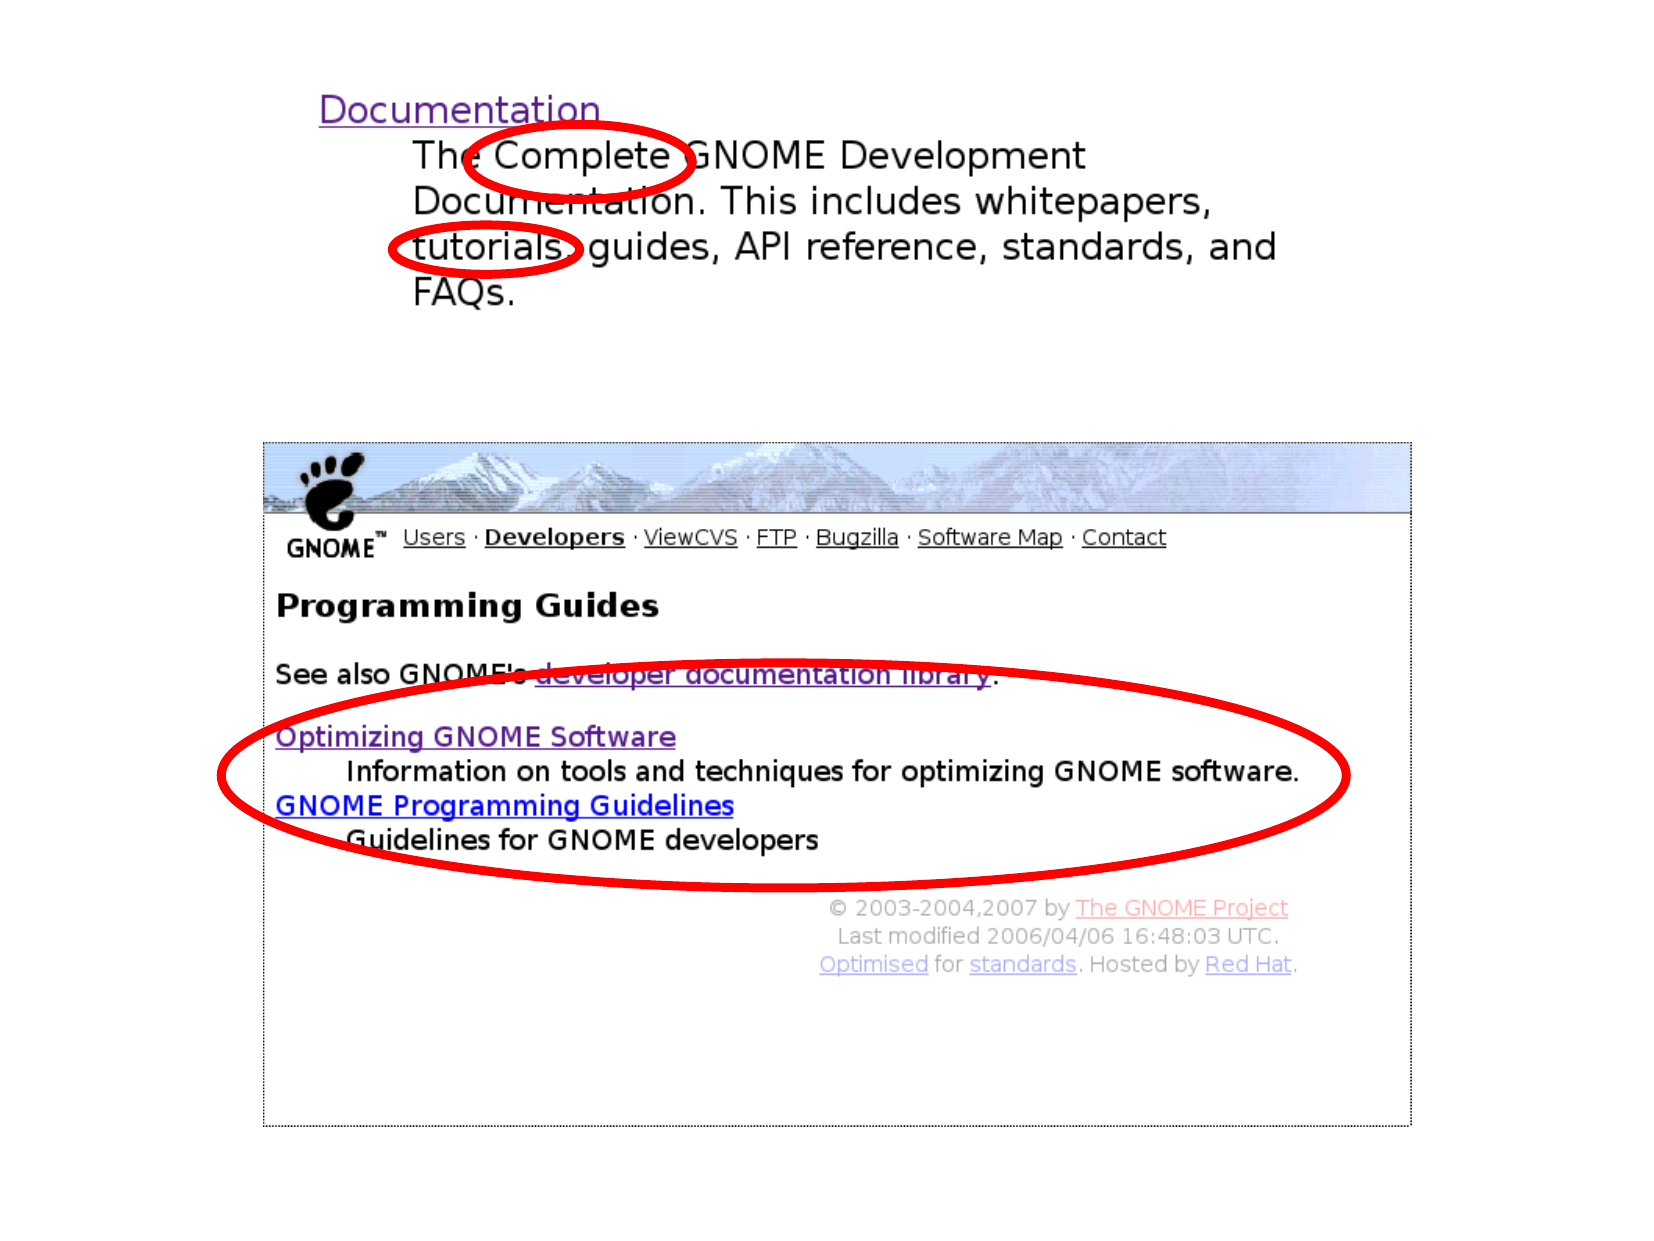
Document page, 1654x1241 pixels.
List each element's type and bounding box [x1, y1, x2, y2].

picture [263, 668, 1341, 883]
picture [263, 442, 1412, 1127]
picture [305, 70, 1453, 340]
